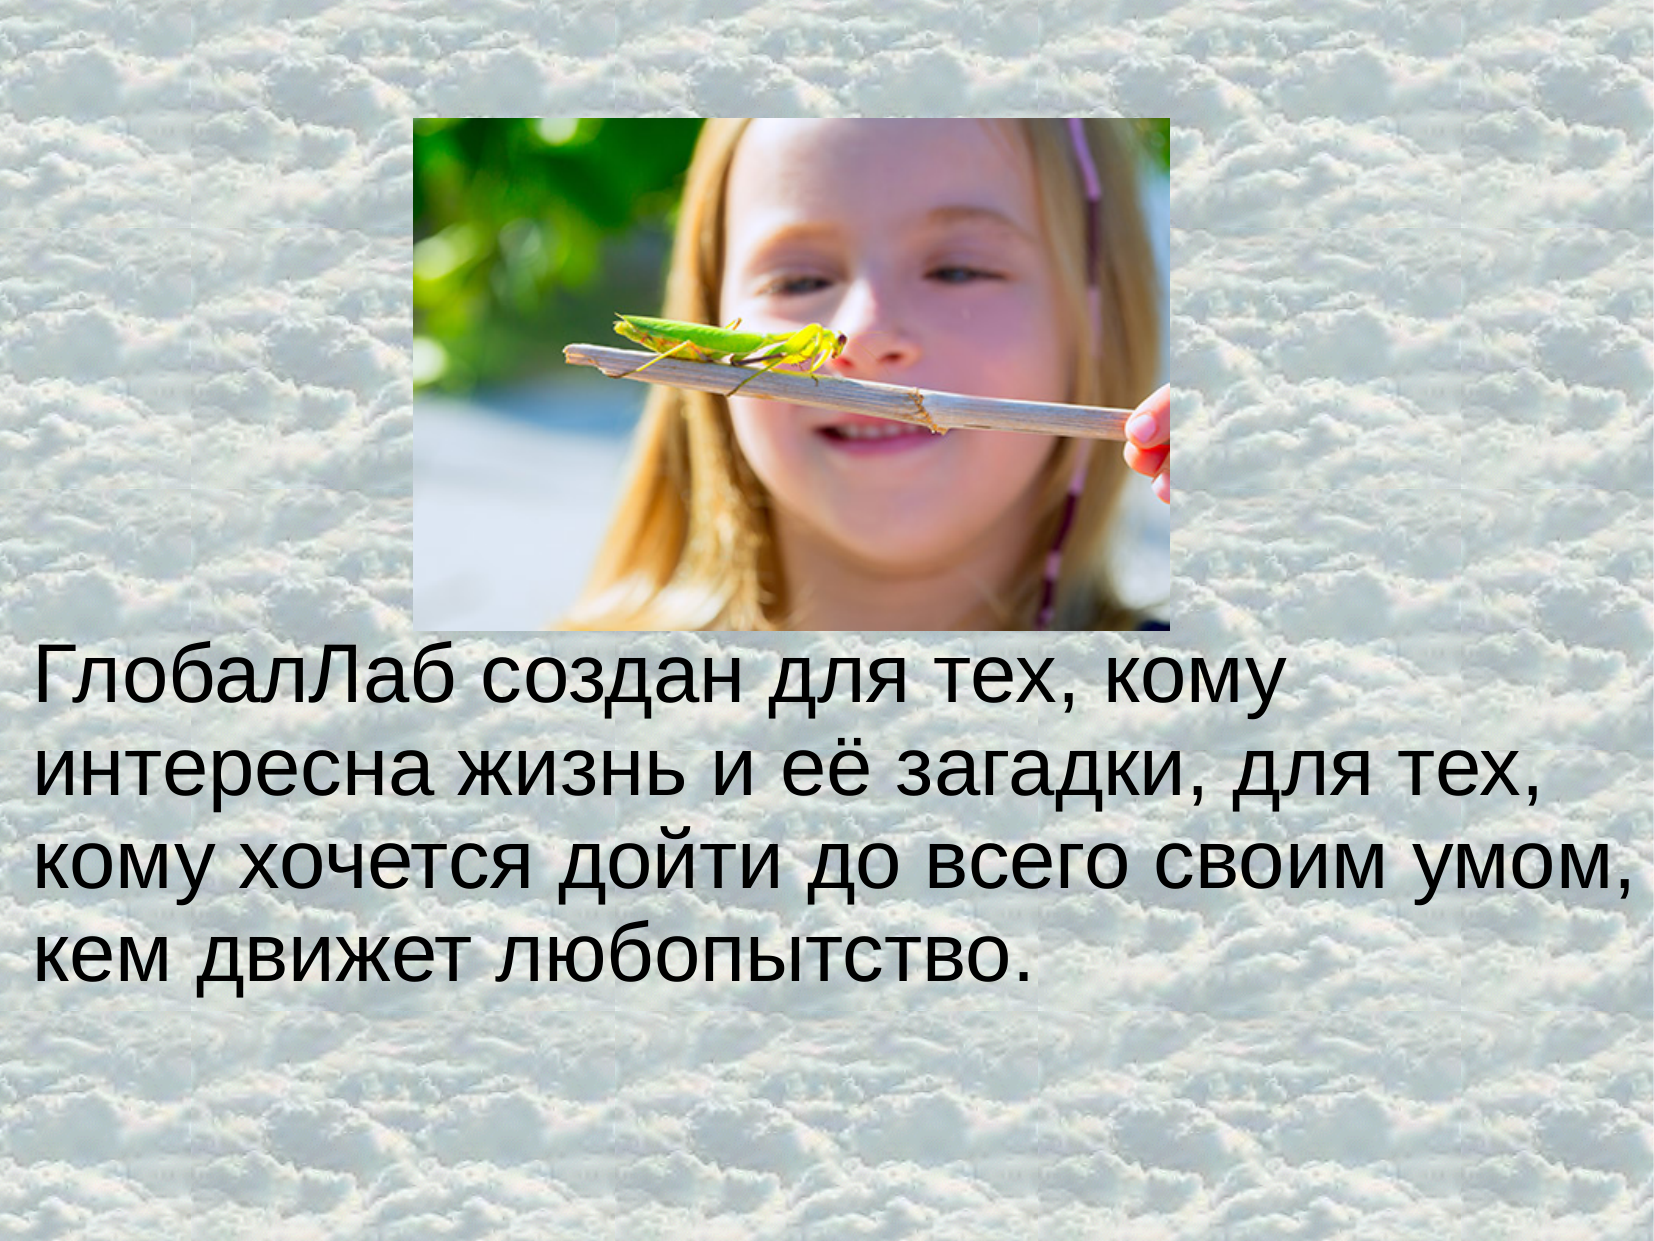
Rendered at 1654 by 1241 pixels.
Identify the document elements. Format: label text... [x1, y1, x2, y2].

text_box ГлобалЛаб создан для тех, кому интересна жизнь и её загадки, для тех, кому хочется дойти до всего своим умом, кем движет любопытство. [17, 620, 1654, 1063]
picture [0, 0, 1654, 1241]
